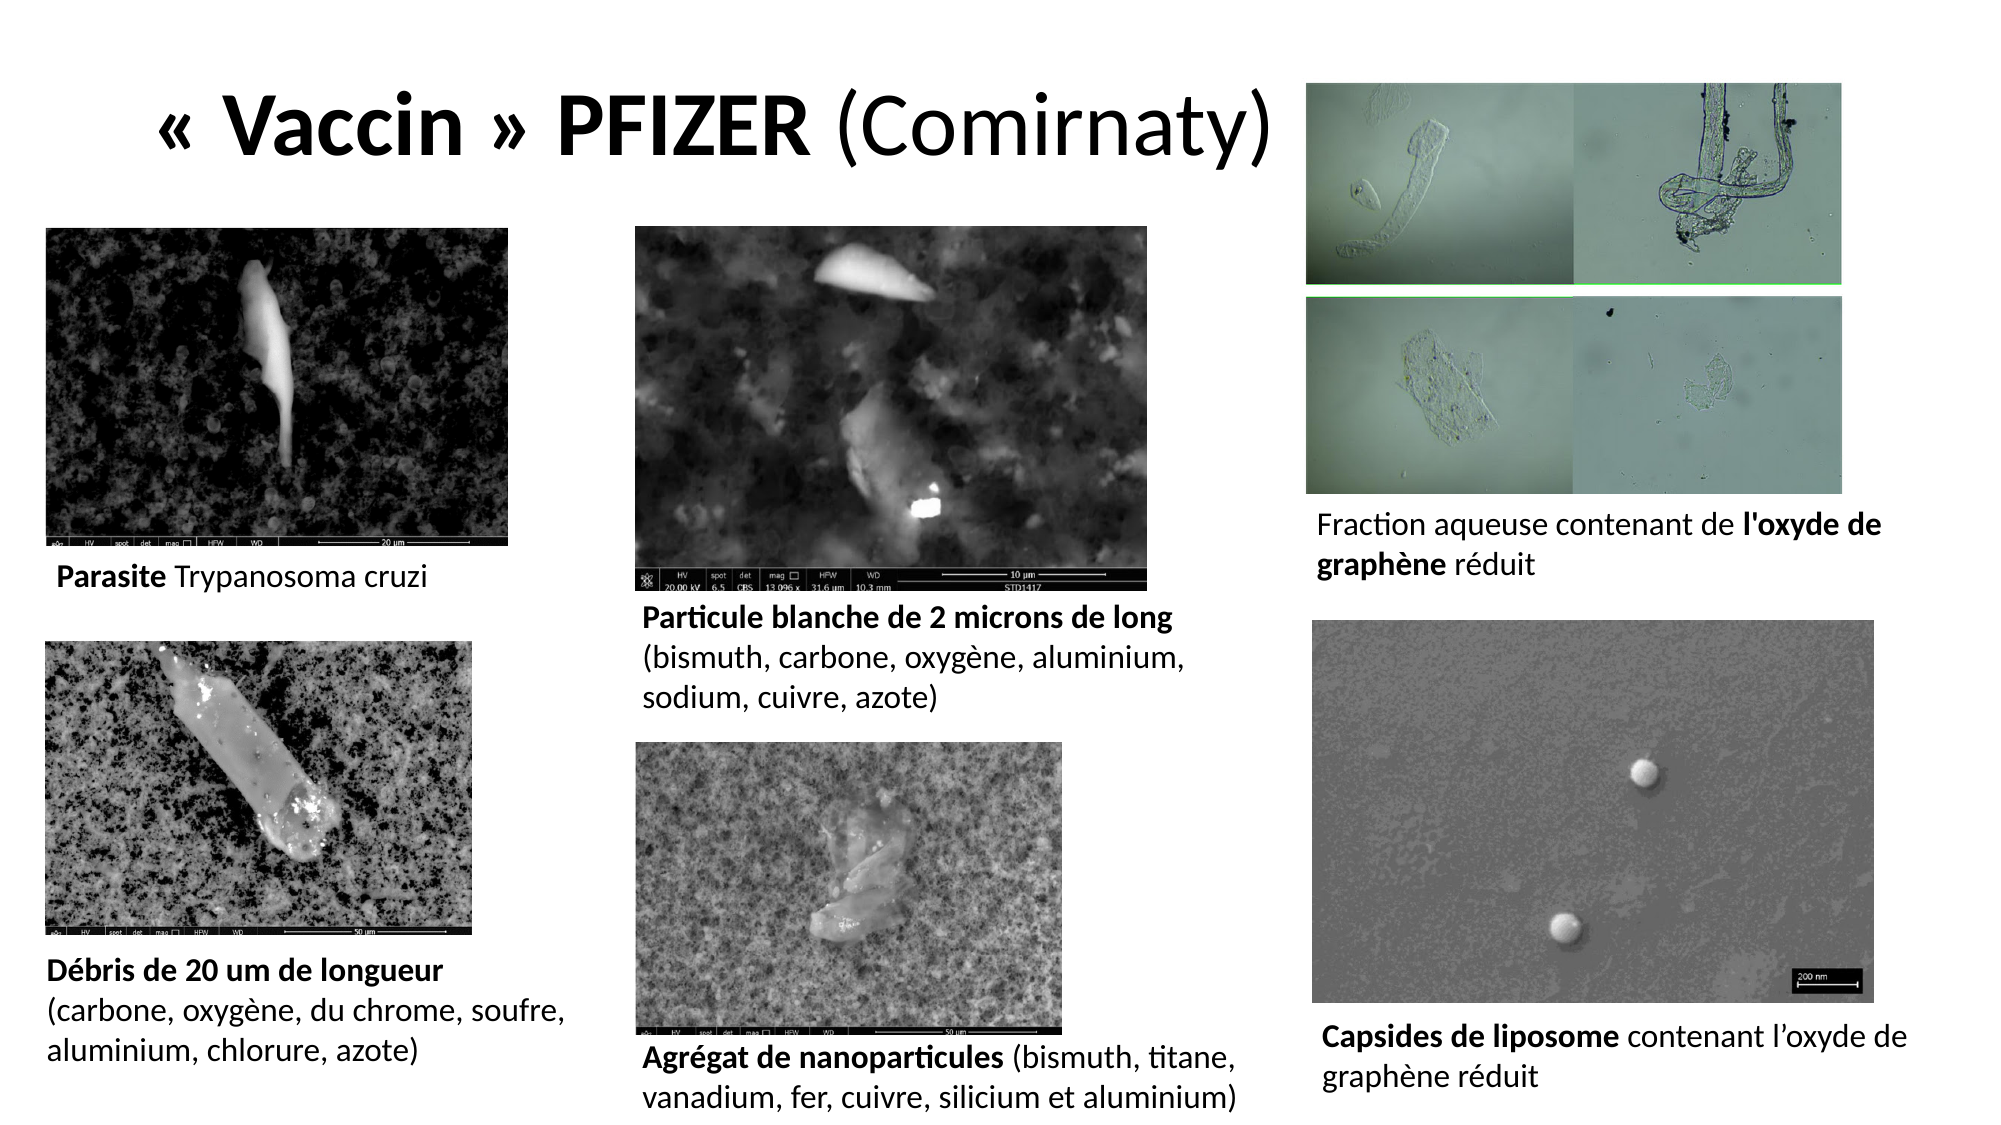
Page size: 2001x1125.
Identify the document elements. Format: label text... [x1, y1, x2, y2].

picture [1312, 620, 1874, 1003]
text_box Fraction aqueuse contenant de l'oxyde de graphène réduit [1302, 495, 1929, 590]
text_box Débris de 20 um de longueur (carbone, oxygène, du chrome, soufre, aluminium, chlorure, azote) [32, 941, 589, 1076]
text_box Agrégat de nanoparticules (bismuth, titane, vanadium, fer, cuivre, silicium et aluminium) [627, 1027, 1330, 1122]
picture [45, 226, 508, 548]
text_box Parasite Trypanosoma cruzi [42, 547, 444, 602]
text_box Capsides de liposome contenant l’oxyde de graphène réduit [1307, 1006, 1968, 1101]
picture [45, 640, 472, 935]
title « Vaccin » PFIZER (Comirnaty) [137, 17, 1863, 235]
text_box Particule blanche de 2 microns de long (bismuth, carbone, oxygène, aluminium, sodium, cuivre, azote) [627, 588, 1246, 723]
picture [635, 226, 1147, 588]
picture [1301, 72, 1853, 494]
picture [635, 742, 1062, 1027]
